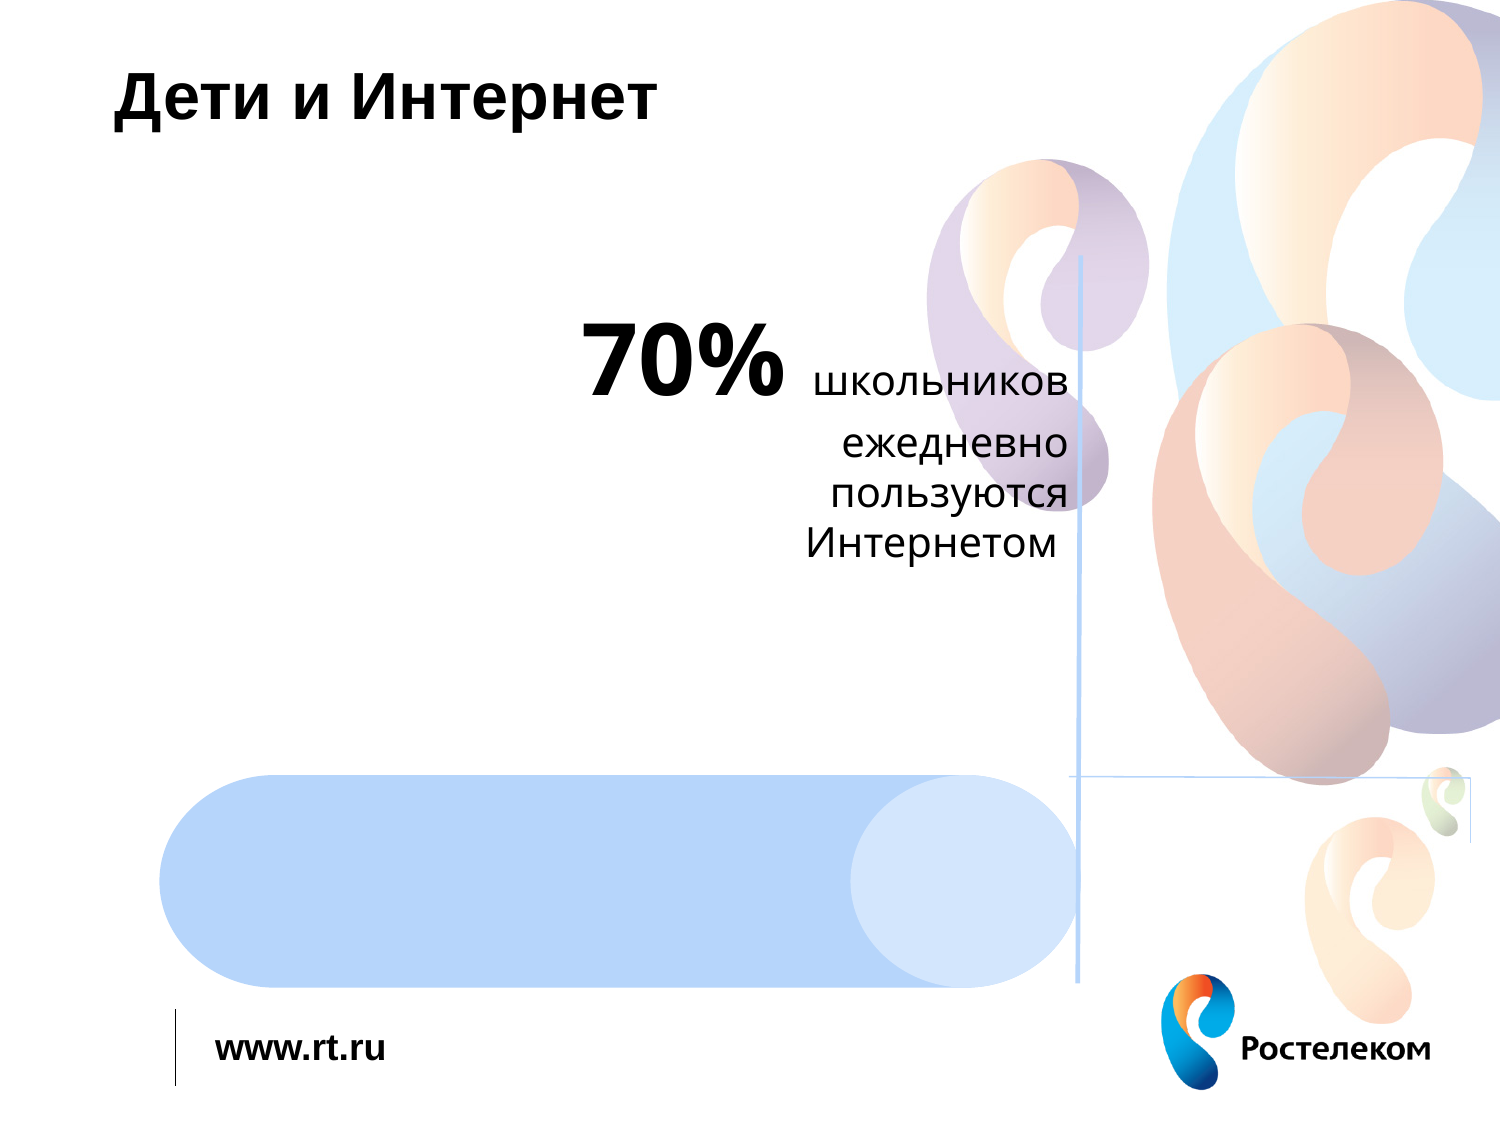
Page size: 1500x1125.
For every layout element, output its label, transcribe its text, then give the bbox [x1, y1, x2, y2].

text_box 70% школьников ежедневно пользуются Интернетом [561, 160, 1069, 397]
picture [926, 0, 1500, 1125]
picture [926, 438, 935, 454]
text_box [159, 775, 953, 988]
title Дети и Интернет [100, 45, 1425, 185]
